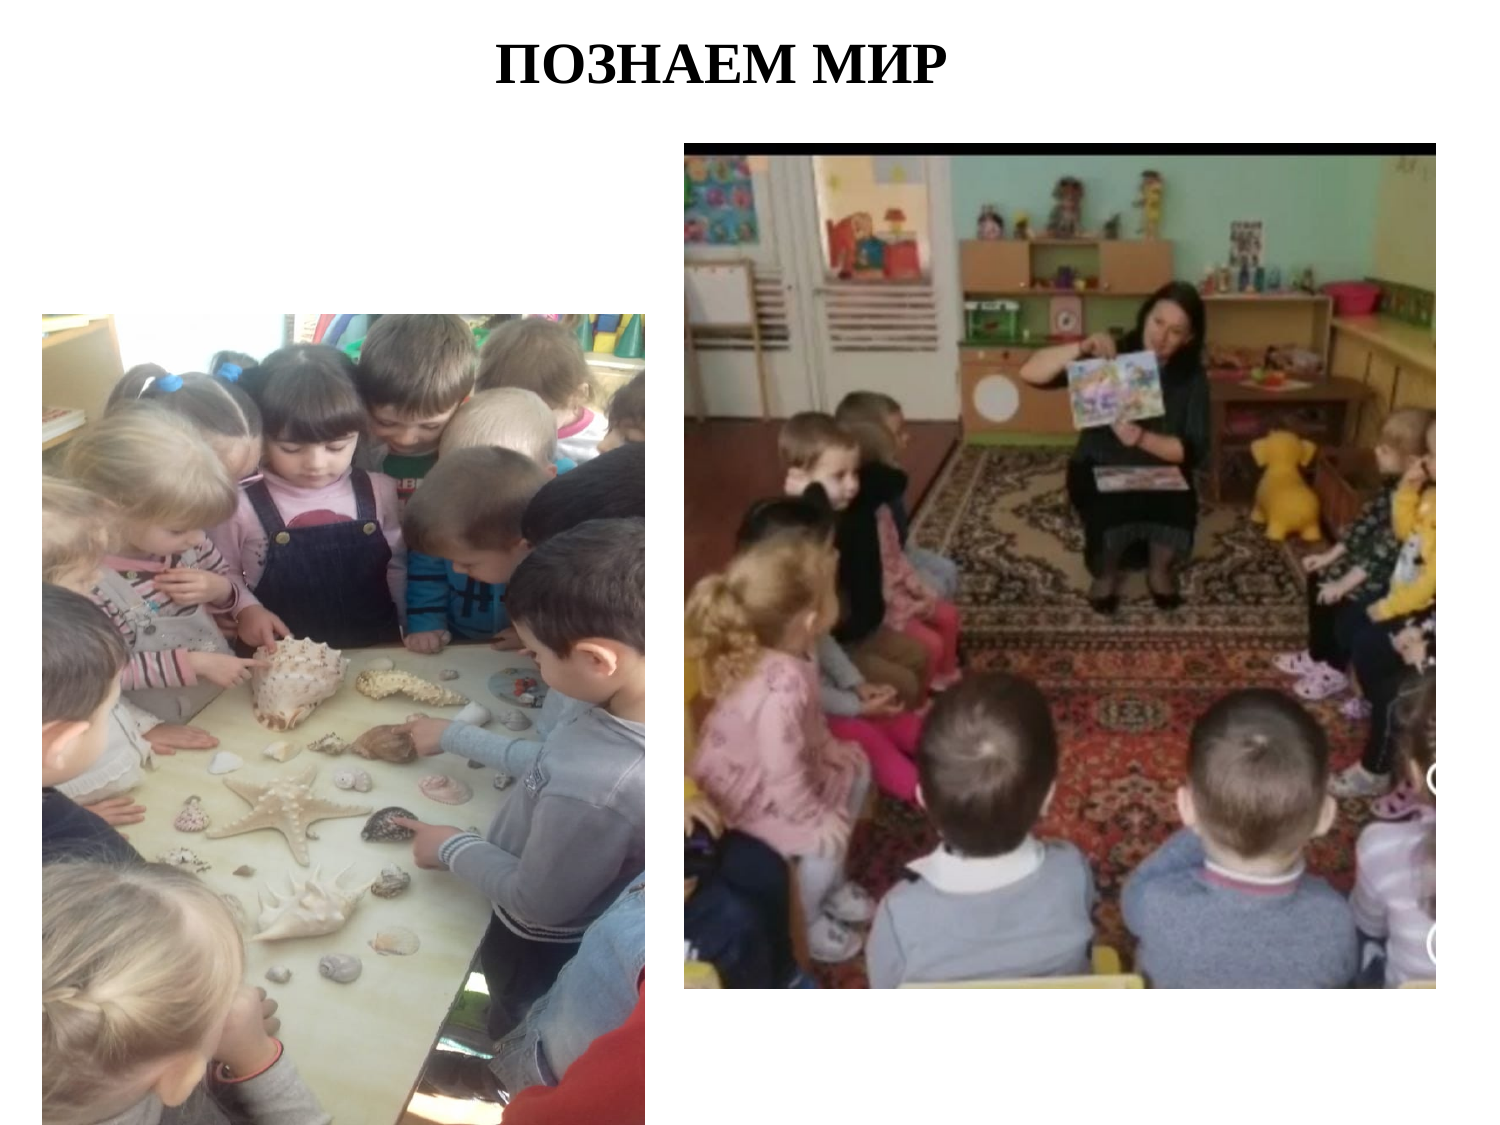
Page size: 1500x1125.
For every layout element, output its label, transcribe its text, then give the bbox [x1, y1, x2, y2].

picture [684, 143, 1436, 989]
text_box ПОЗНАЕМ МИР [481, 24, 964, 104]
picture [42, 314, 645, 1125]
